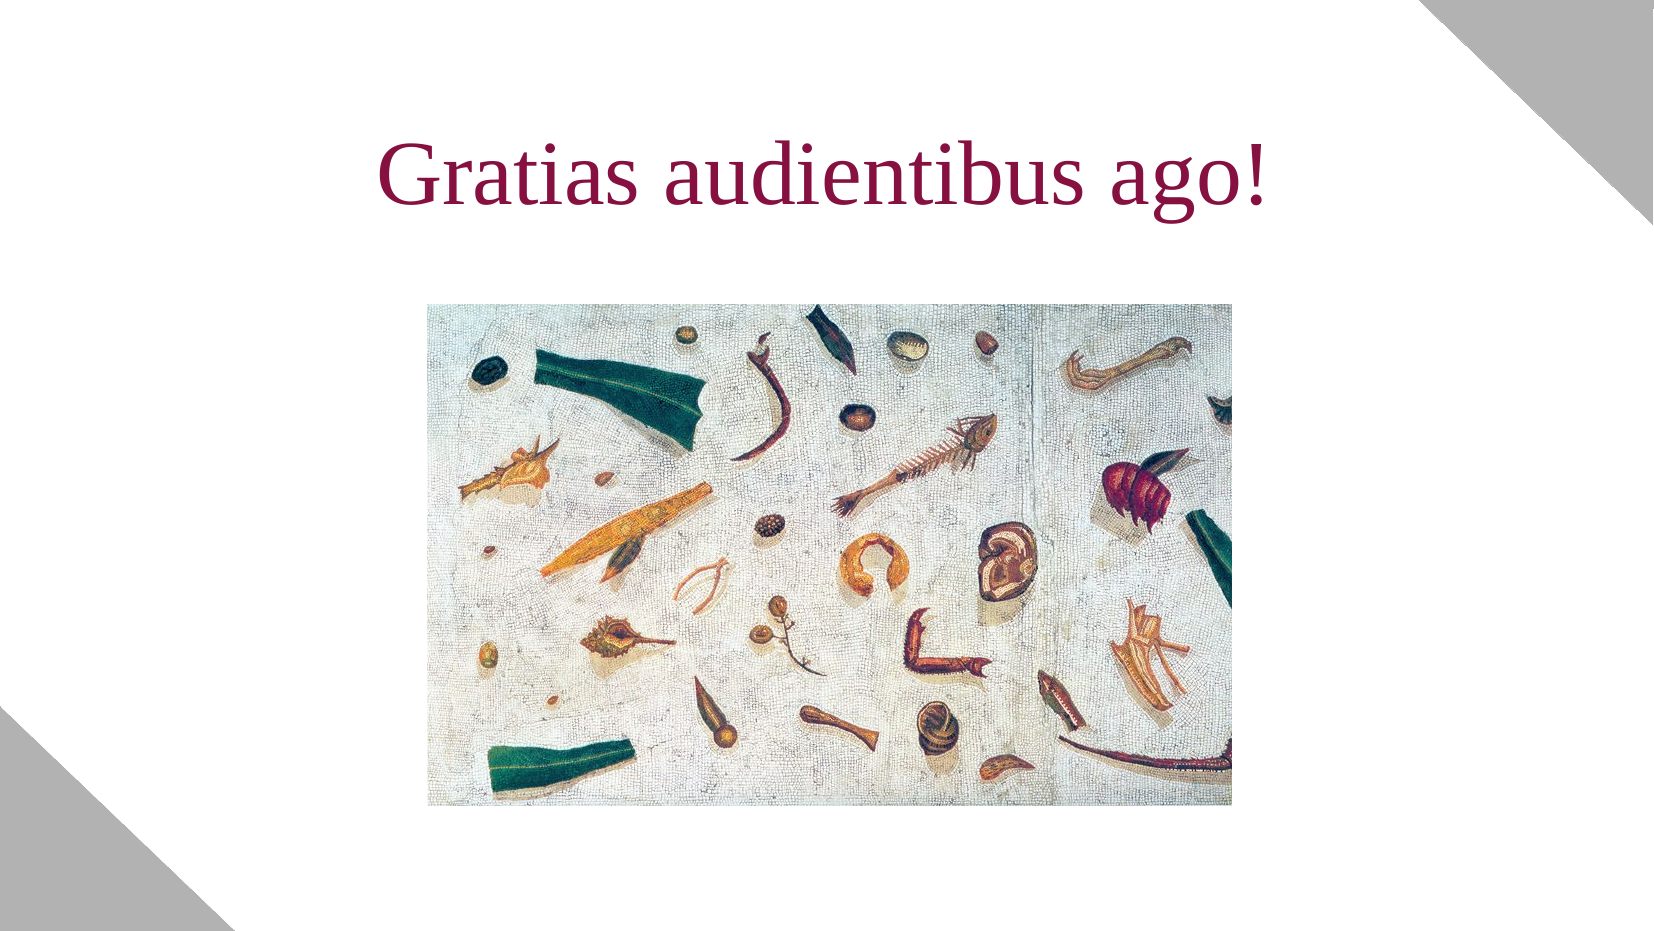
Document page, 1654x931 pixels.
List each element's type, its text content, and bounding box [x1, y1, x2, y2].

picture [427, 304, 1232, 806]
text_box [0, 706, 235, 931]
text_box [1419, 0, 1654, 225]
subtitle [82, 203, 1571, 311]
title Gratias audientibus ago! [256, 72, 1394, 203]
